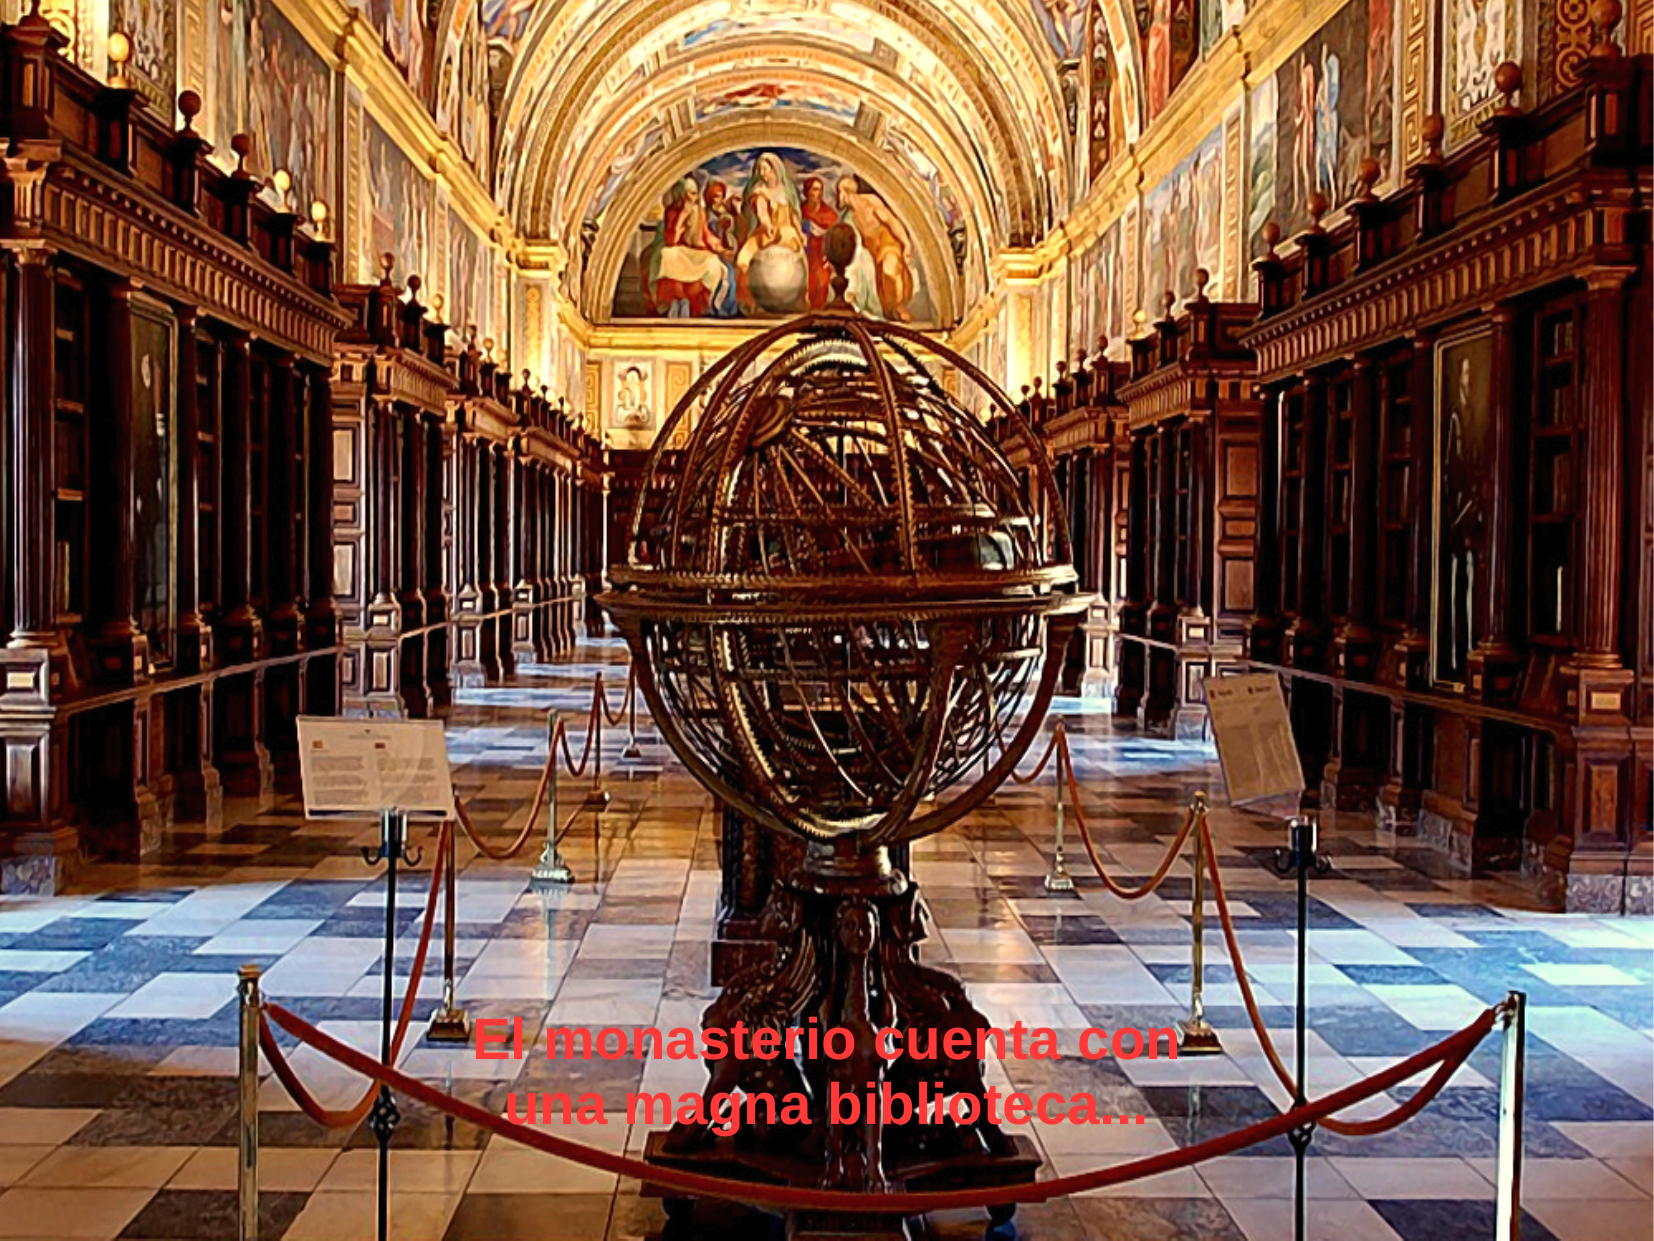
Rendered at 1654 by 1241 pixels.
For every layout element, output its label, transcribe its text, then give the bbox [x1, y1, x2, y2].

picture [0, 0, 1654, 1241]
title El monasterio cuenta con una magna biblioteca... [82, 968, 1571, 1176]
